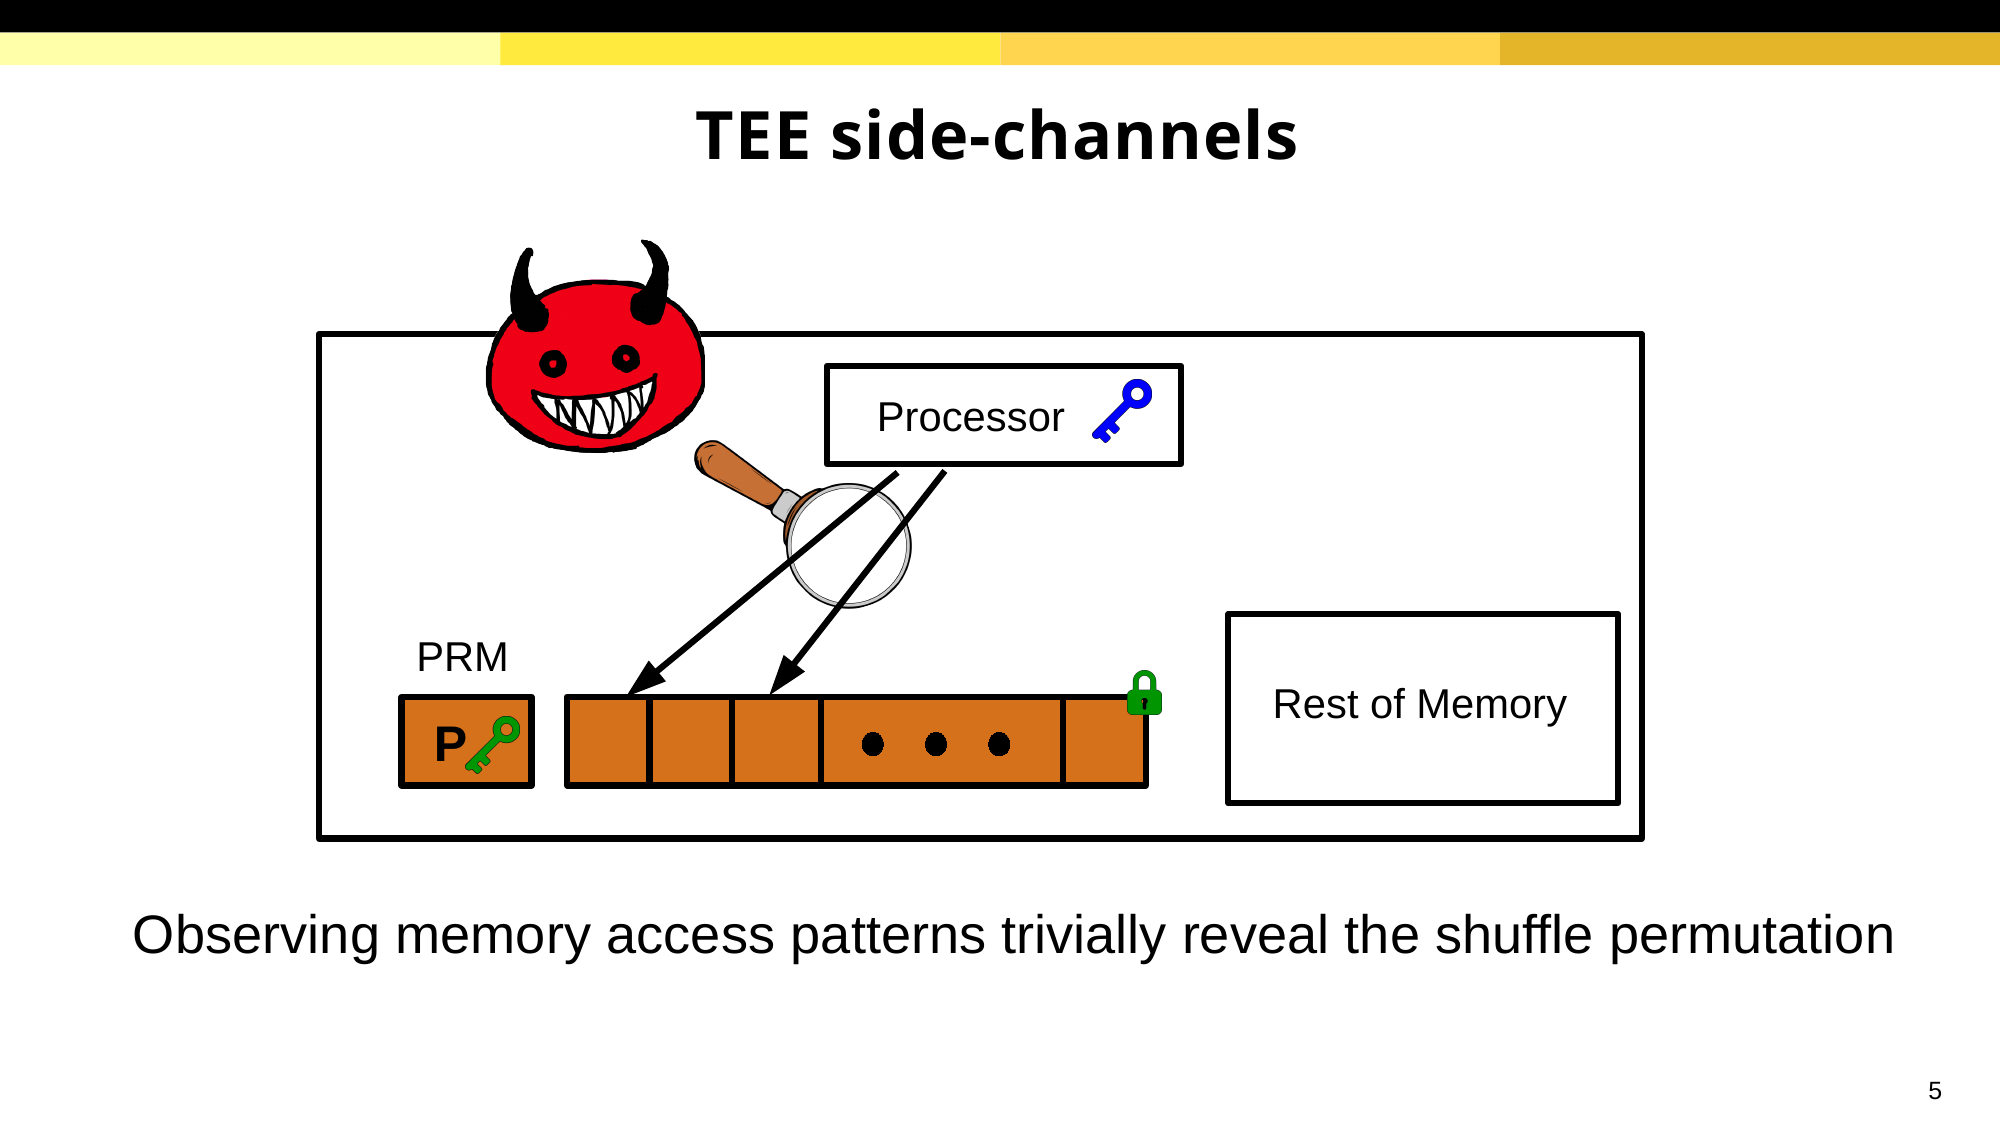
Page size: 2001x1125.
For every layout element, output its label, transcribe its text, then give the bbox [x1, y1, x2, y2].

picture [484, 236, 891, 598]
text_box P [419, 708, 483, 780]
text_box 5 [1913, 1069, 1958, 1112]
text_box [318, 334, 1642, 839]
text_box PRM [401, 625, 524, 688]
picture [837, 525, 928, 615]
title TEE side-channels [48, 65, 1947, 213]
picture [742, 481, 905, 643]
text_box Processor [862, 386, 1099, 453]
picture [1092, 379, 1152, 443]
picture [1127, 670, 1162, 715]
picture [465, 716, 520, 774]
text_box Rest of Memory [1257, 673, 1583, 735]
text_box Observing memory access patterns trivially reveal the shuffle permutation [118, 897, 2000, 1034]
